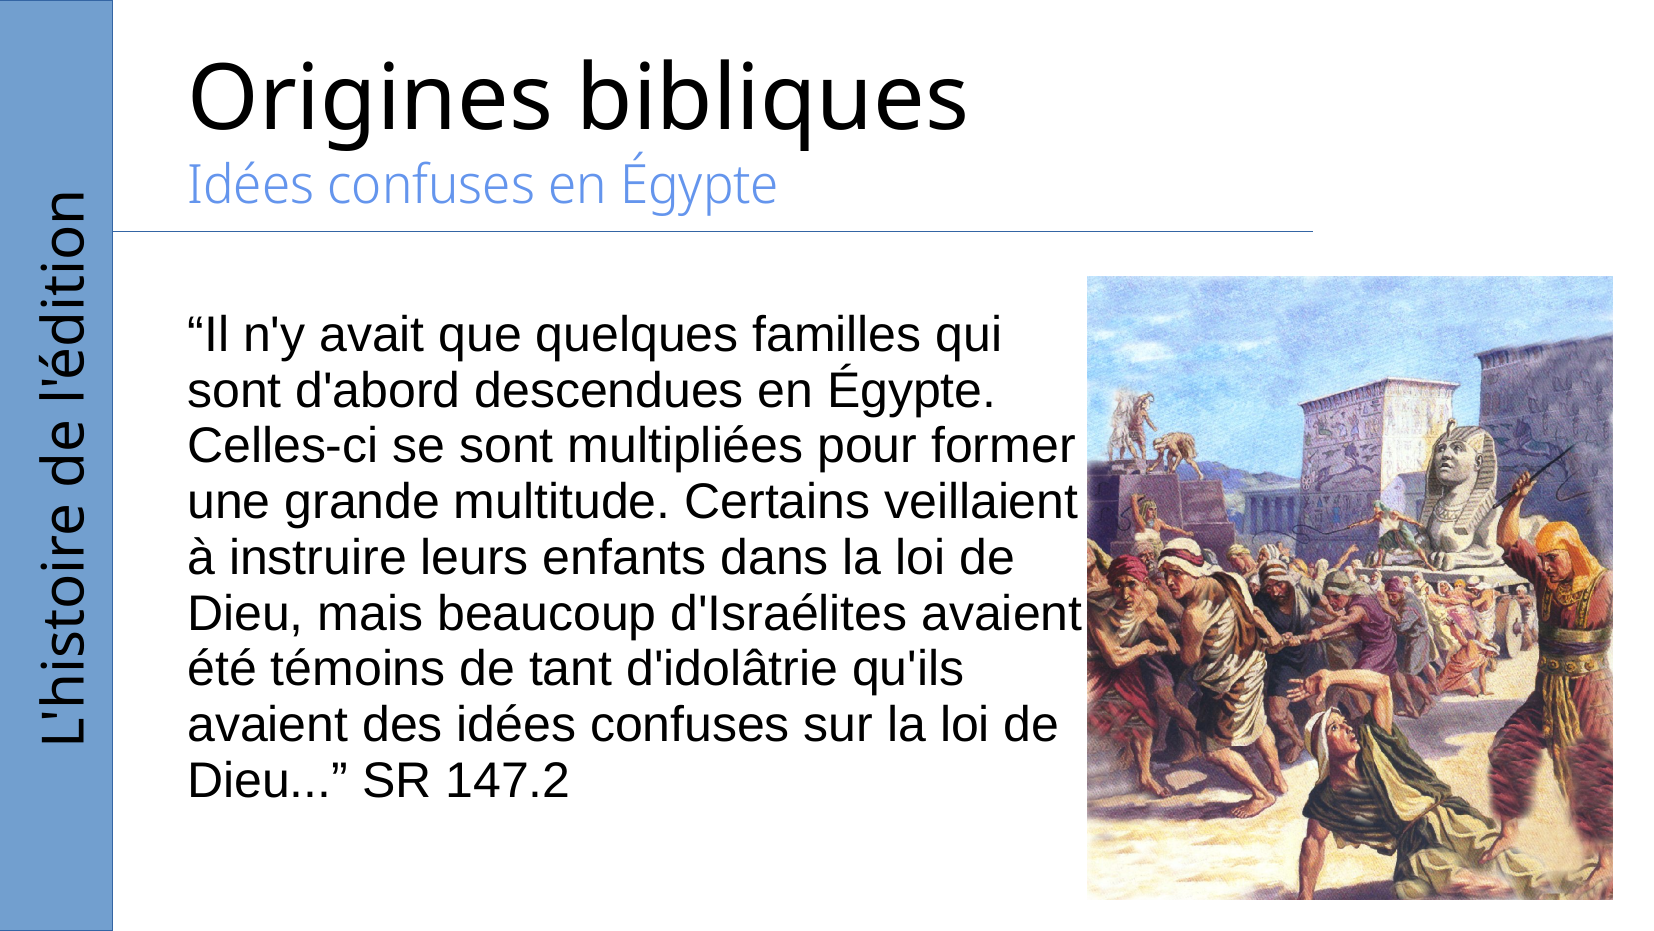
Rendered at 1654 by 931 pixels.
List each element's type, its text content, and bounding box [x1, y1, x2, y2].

text_box L'histoire de l'édition [13, 37, 105, 901]
text_box [0, 0, 113, 931]
title Idées confuses en Égypte [187, 125, 1571, 239]
picture [1087, 276, 1613, 901]
title Origines bibliques [187, 33, 1571, 125]
subtitle “Il n'y avait que quelques familles qui sont d'abord descendues en Égypte. Celles-ci se sont multipliées pour former une grande multitude. Certains veillaient à instruire leurs enfants dans la loi de Dieu, mais beaucoup d'Israélites avaient été témoins de tant d'idolâtrie qu'ils avaient des idées confuses sur la loi de Dieu...” SR 147.2 [187, 306, 1087, 846]
